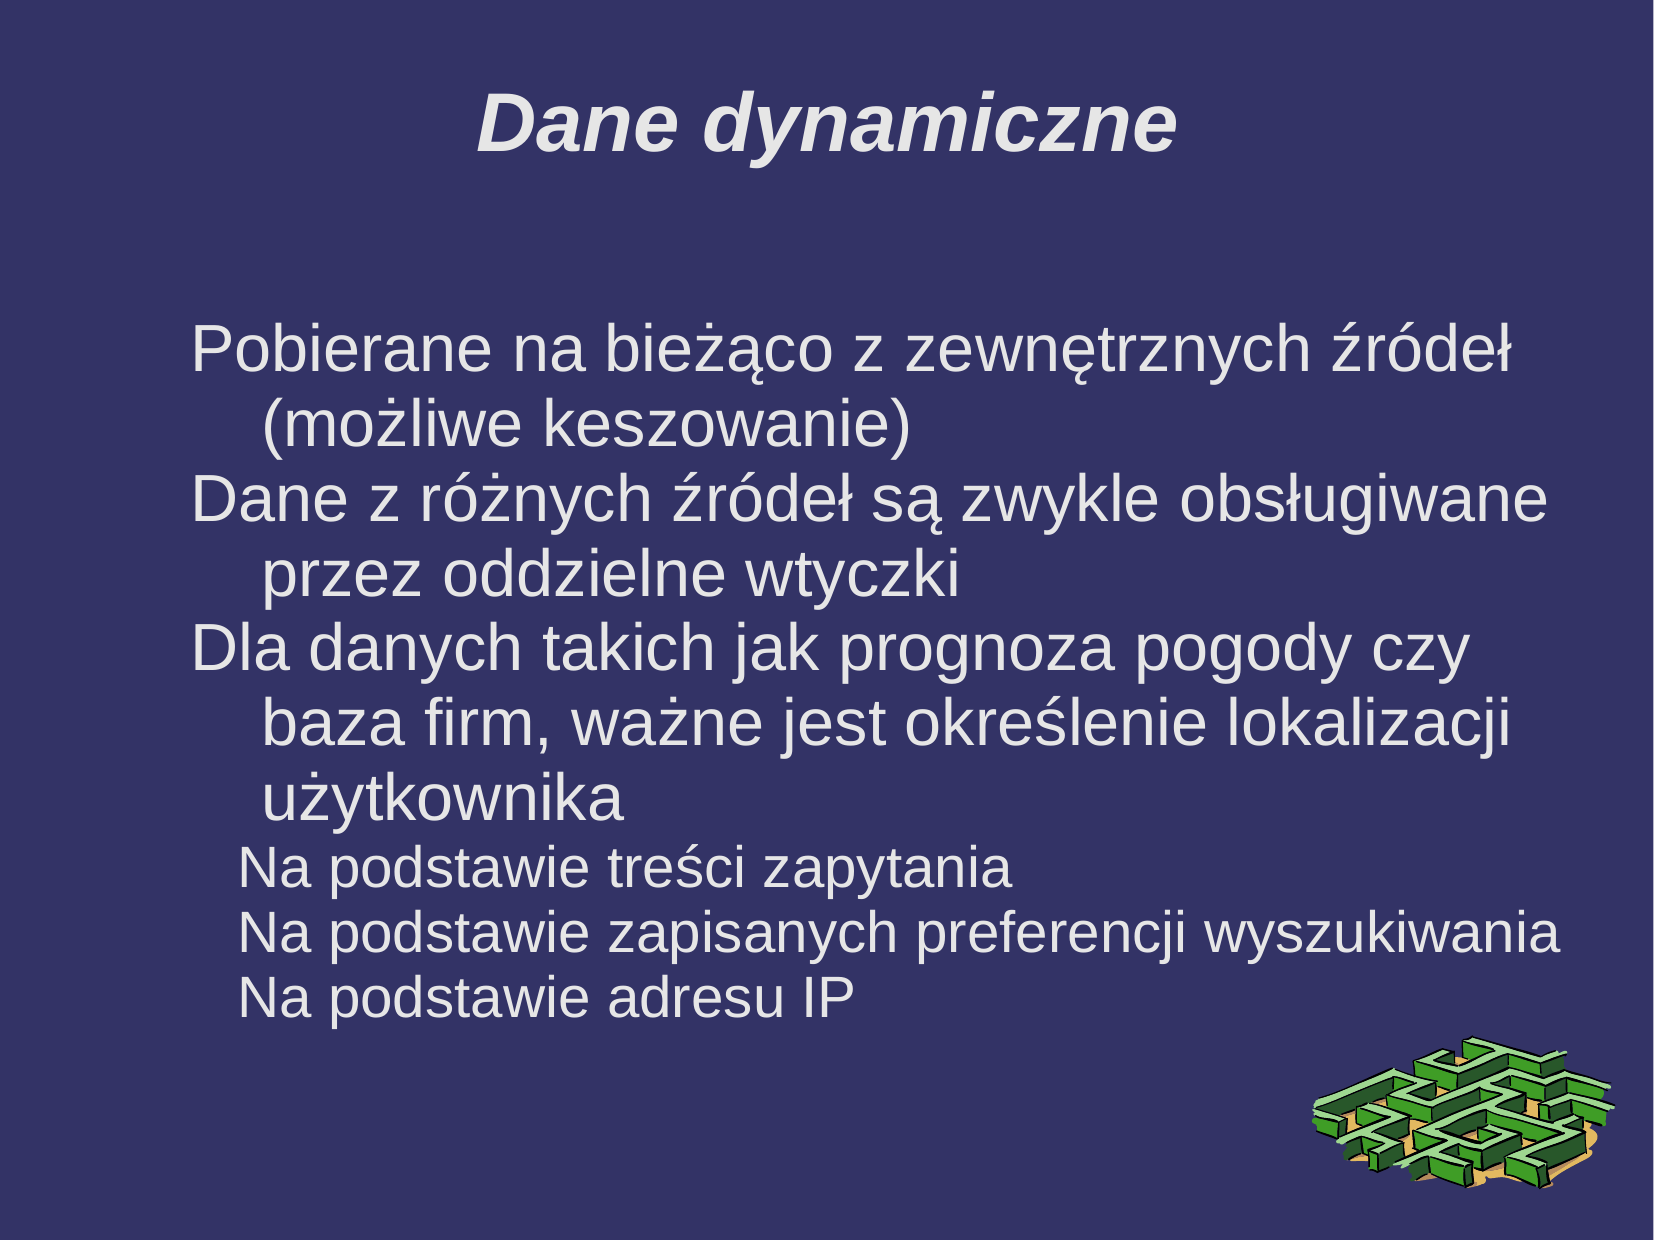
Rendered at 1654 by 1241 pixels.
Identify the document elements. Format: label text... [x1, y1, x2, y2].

list Pobierane na bieżąco z zewnętrznych źródeł (możliwe keszowanie) Dane z różnych źródeł są zwykle obsługiwane przez oddzielne wtyczki Dla danych takich jak prognoza pogody czy baza firm, ważne jest określenie lokalizacji użytkownika Na podstawie treści zapytania Na podstawie zapisanych preferencji wyszukiwania Na podstawie adresu IP [178, 311, 1570, 1095]
title Dane dynamiczne [121, 19, 1534, 227]
